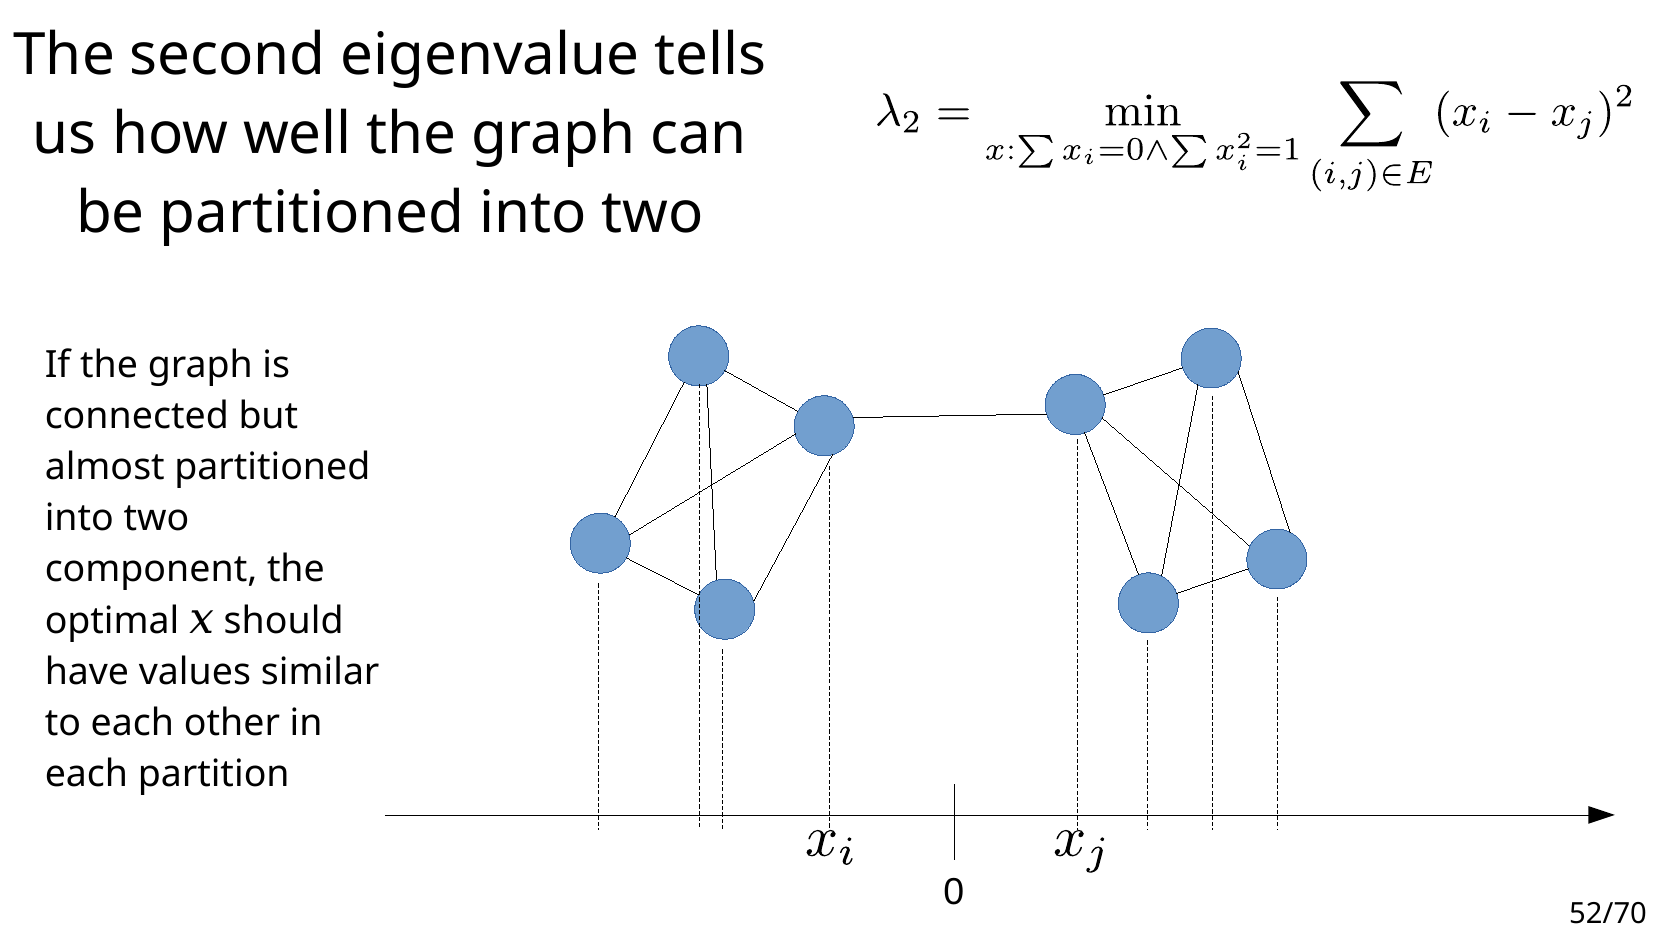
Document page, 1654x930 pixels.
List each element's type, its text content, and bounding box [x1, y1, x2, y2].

text_box 0 [928, 863, 980, 920]
text_box [1118, 572, 1179, 633]
text_box [1246, 529, 1307, 589]
picture [872, 75, 1636, 194]
text_box [668, 325, 729, 386]
text_box If the graph is connected but almost partitioned into two component, the optimal x should have values similar to each other in each partition [30, 330, 406, 779]
text_box [804, 829, 855, 865]
text_box [570, 513, 631, 574]
text_box [1181, 328, 1242, 388]
text_box [794, 395, 855, 456]
text_box [1045, 374, 1106, 435]
title The second eigenvalue tells us how well the graph can be partitioned into two [0, 7, 781, 255]
text_box [694, 579, 755, 640]
text_box [1053, 829, 1108, 873]
